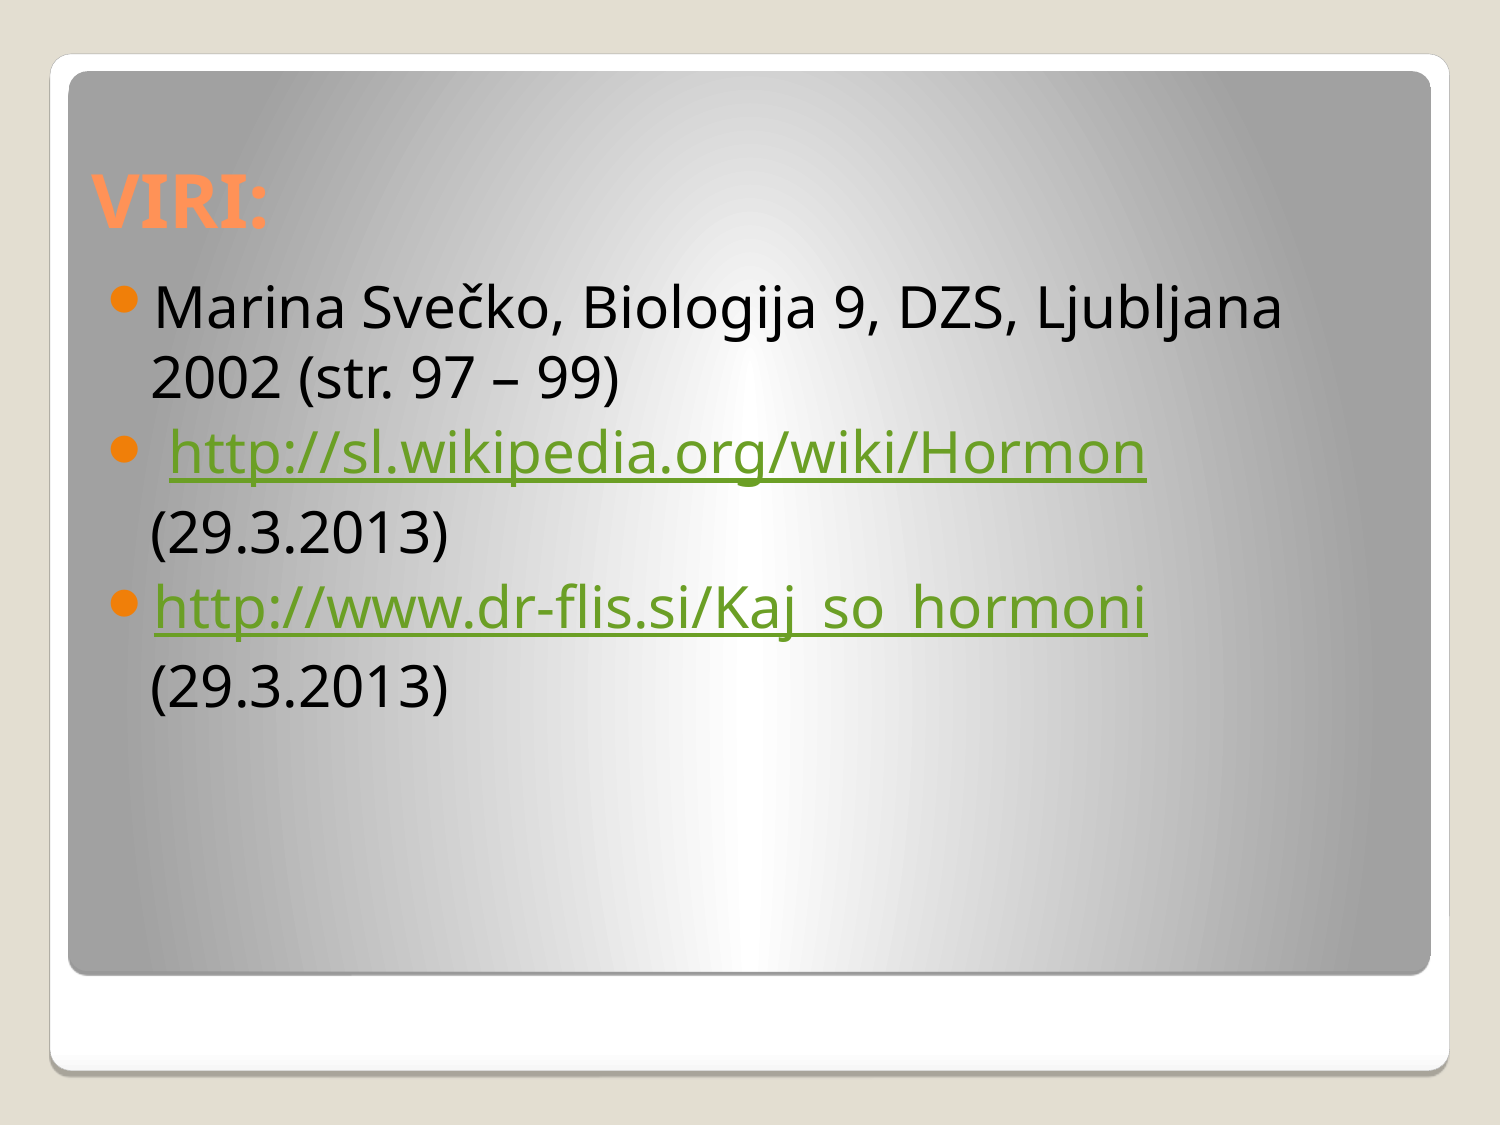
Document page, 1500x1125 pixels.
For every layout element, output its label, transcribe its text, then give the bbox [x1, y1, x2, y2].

title VIRI: [76, 78, 1420, 251]
list Marina Svečko, Biologija 9, DZS, Ljubljana 2002 (str. 97 – 99) http://sl.wikipedia.org/wiki/Hormon (29.3.2013) http://www.dr-flis.si/Kaj_so_hormoni (29.3.2013) [76, 255, 1420, 943]
